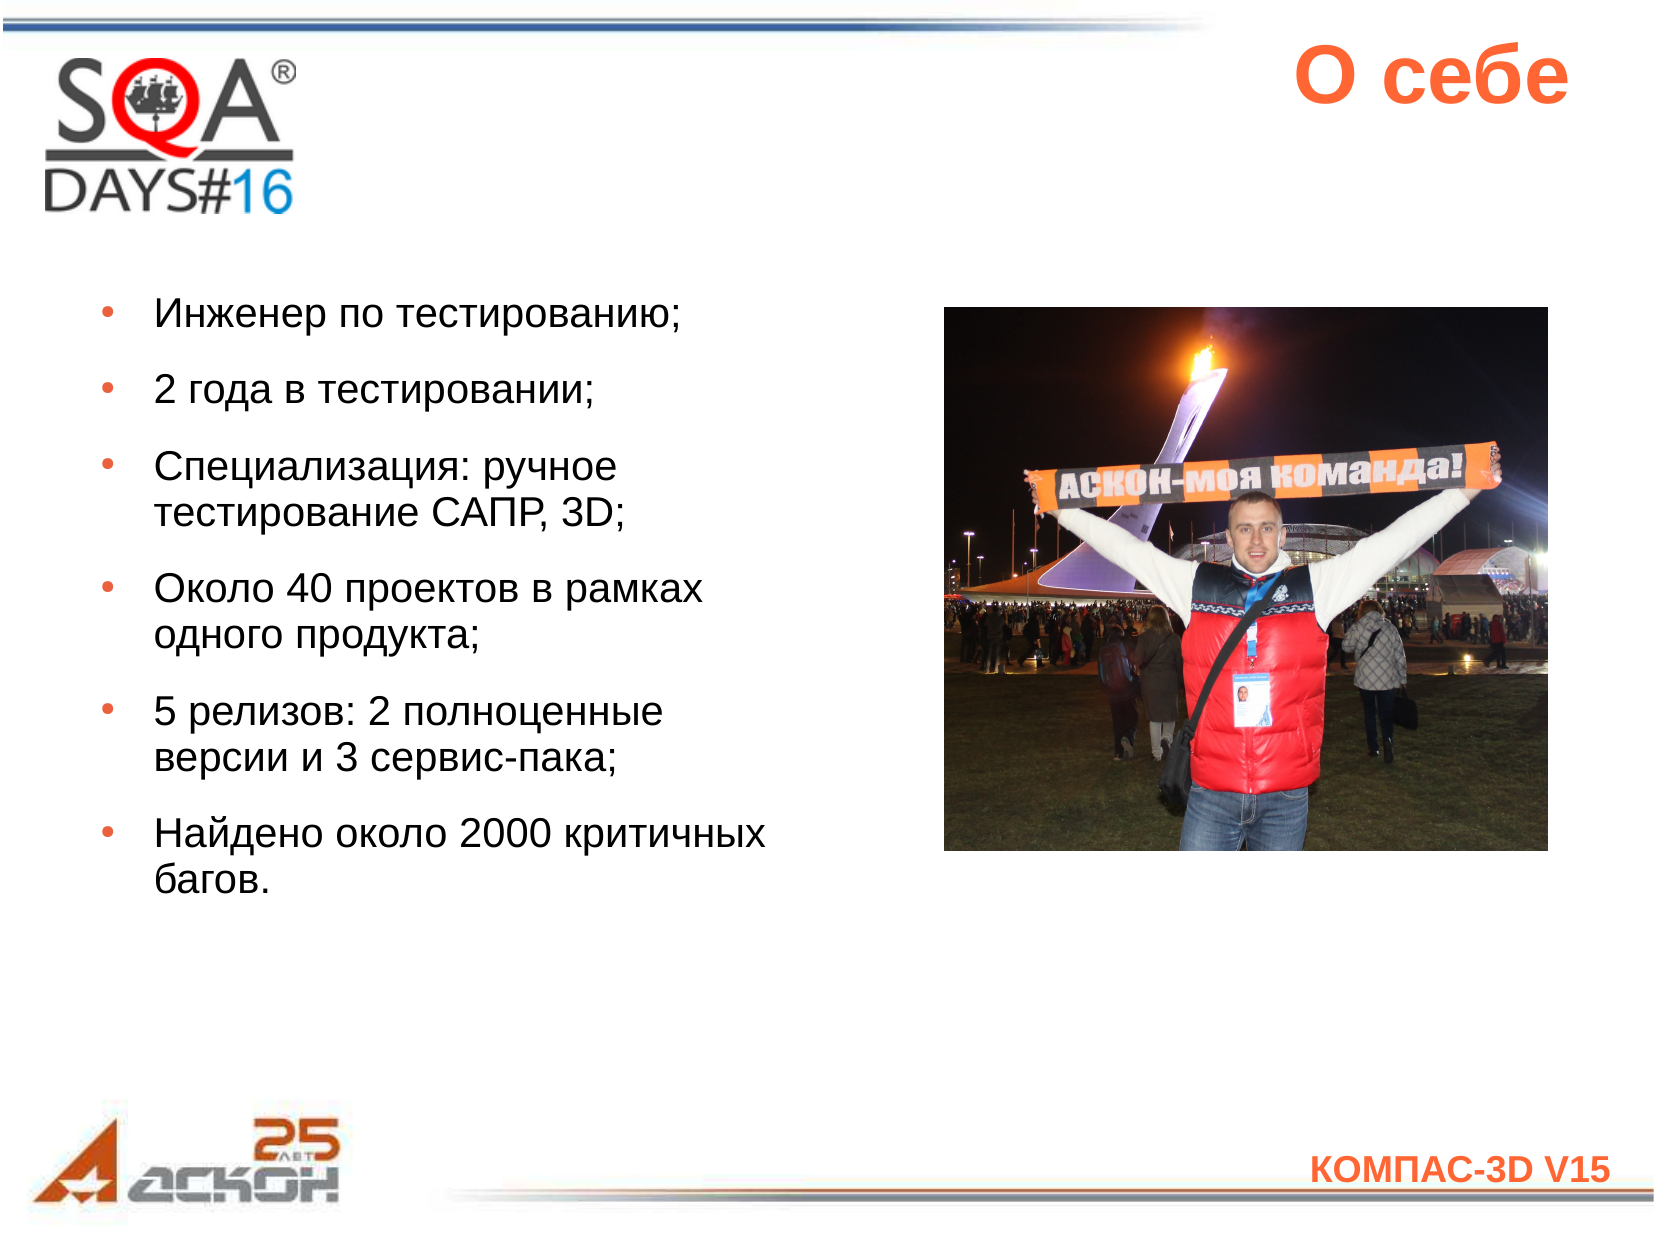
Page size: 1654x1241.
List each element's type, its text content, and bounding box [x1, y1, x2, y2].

list Инженер по тестированию; 2 года в тестировании; Специализация: ручное тестирование САПР, 3D; Около 40 проектов в рамках одного продукта; 5 релизов: 2 полноценные версии и 3 сервис-пака; Найдено около 2000 критичных багов. [82, 290, 809, 1109]
picture [3, 0, 1654, 1241]
title О себе [82, 25, 1571, 125]
